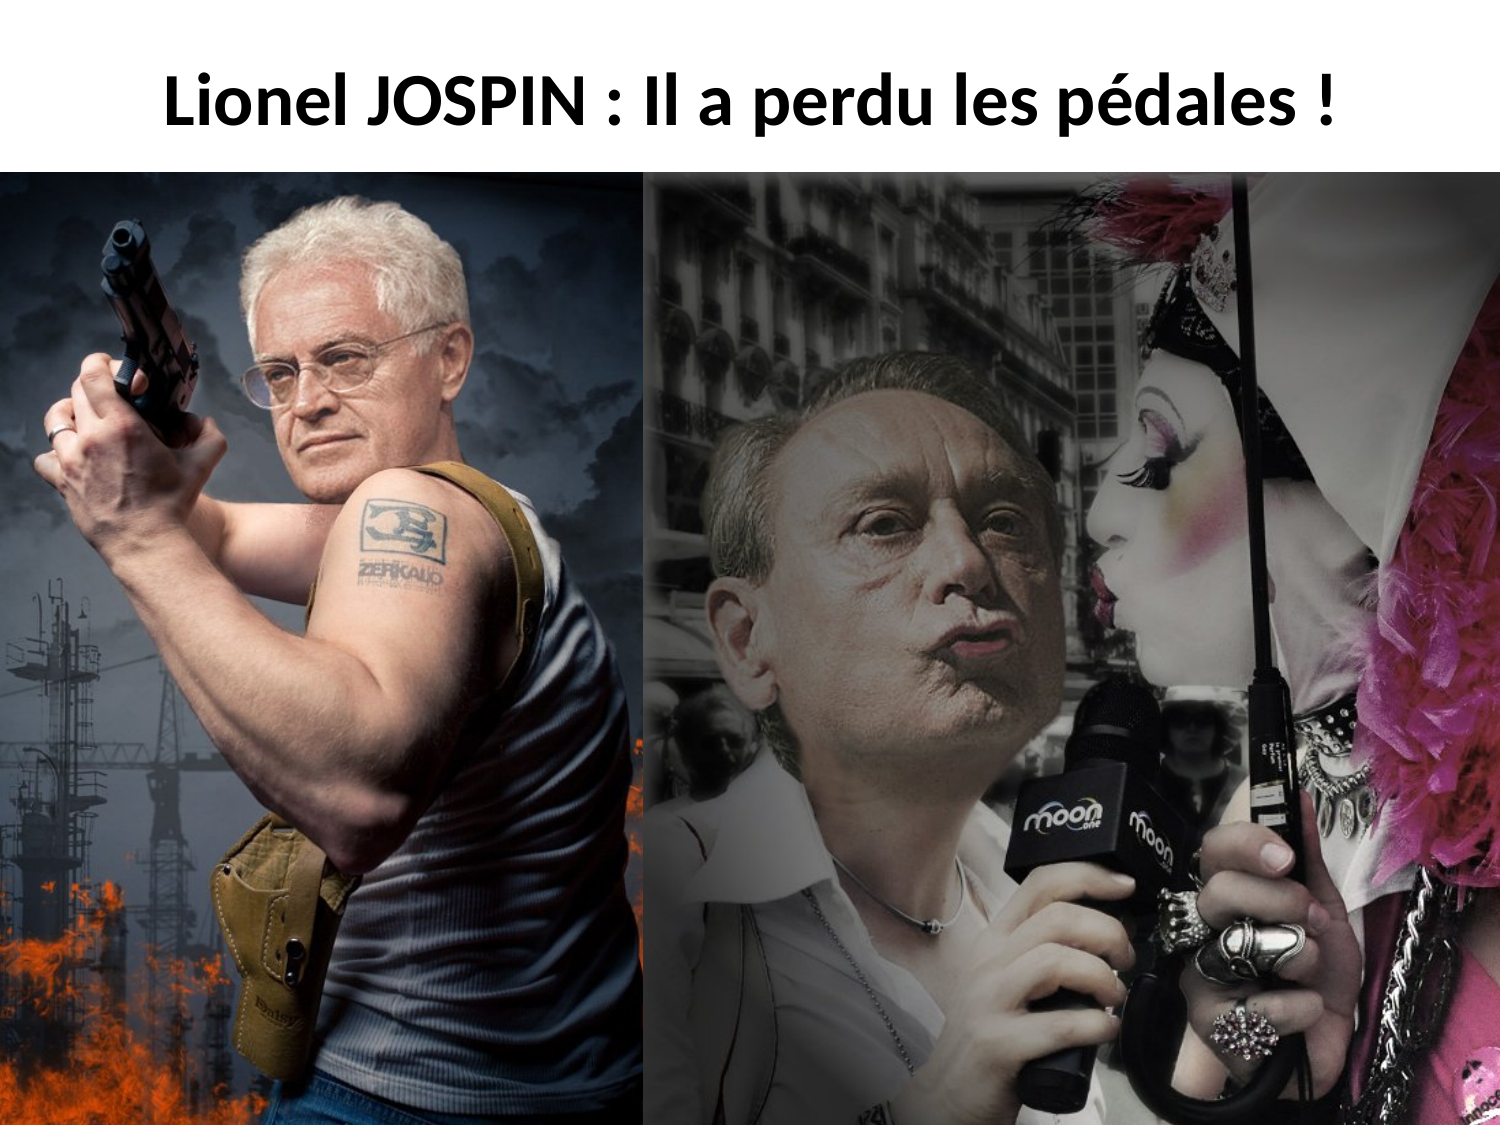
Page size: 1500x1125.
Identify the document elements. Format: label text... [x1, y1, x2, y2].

picture [0, 172, 1500, 1125]
title Lionel JOSPIN : Il a perdu les pédales ! [76, 42, 1427, 172]
